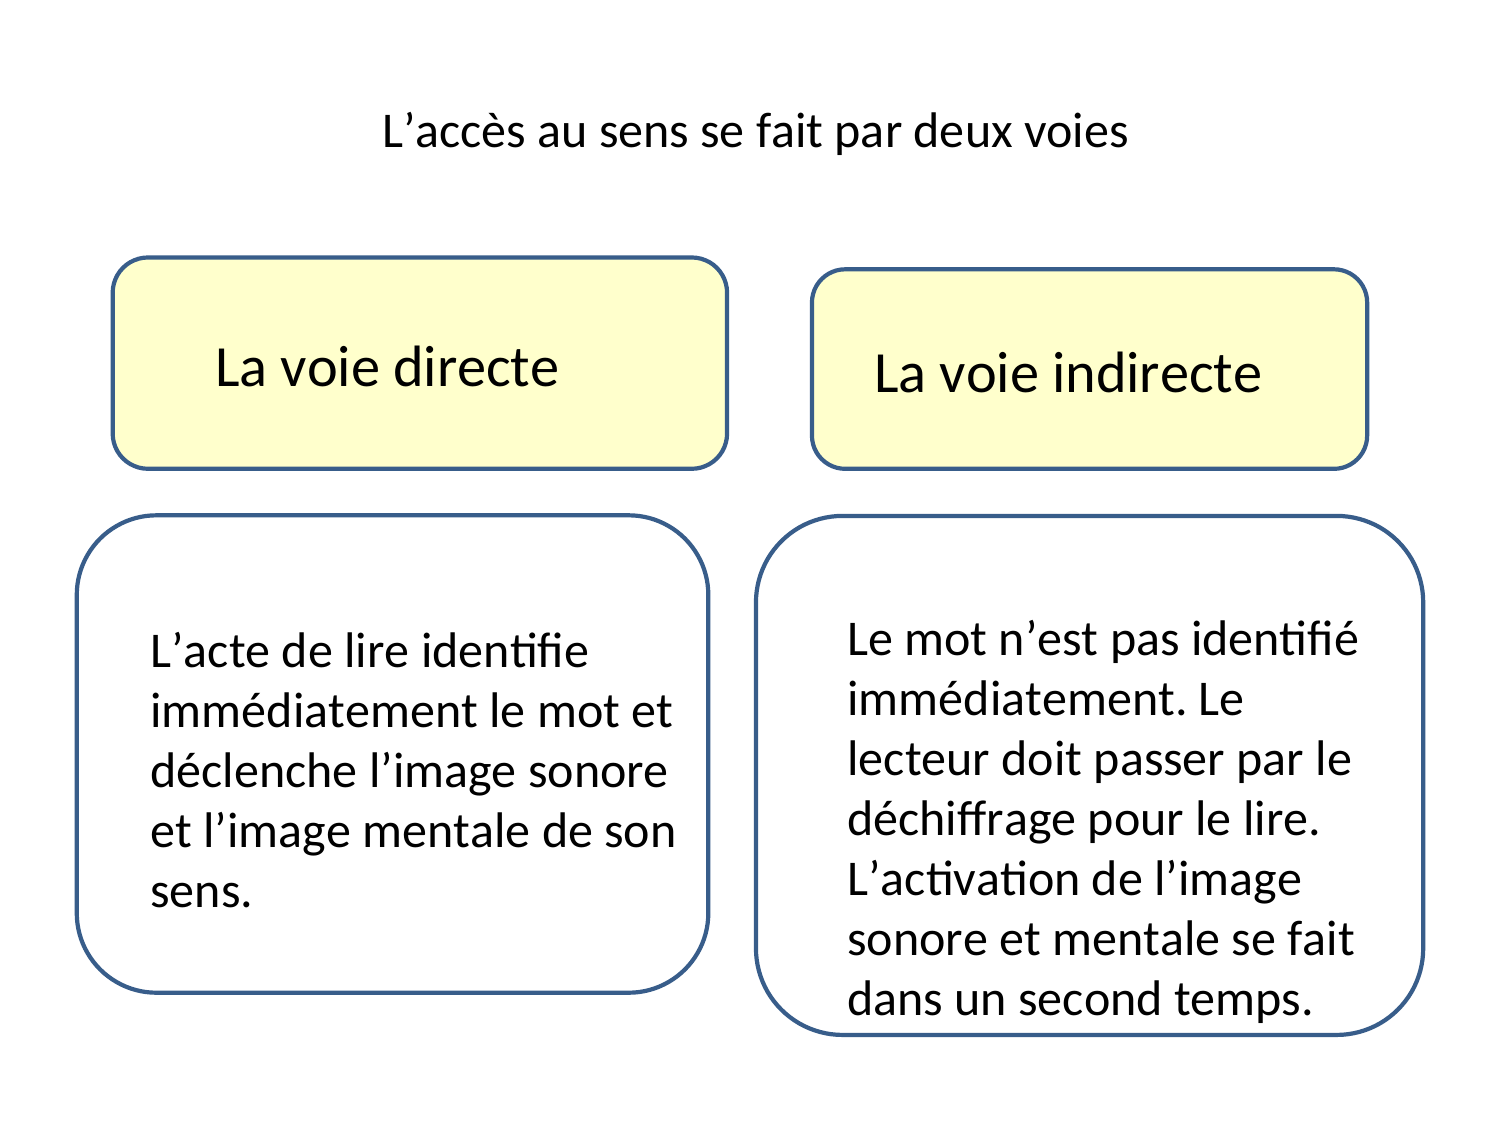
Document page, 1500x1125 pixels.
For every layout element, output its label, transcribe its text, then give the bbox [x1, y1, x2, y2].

text_box [112, 257, 728, 469]
text_box [76, 515, 709, 993]
text_box La voie indirecte [859, 326, 1321, 413]
text_box [811, 269, 1368, 469]
text_box La voie directe [200, 320, 709, 406]
text_box L’acte de lire identifie immédiatement le mot et déclenche l’image sonore et l’image mentale de son sens. [135, 609, 728, 986]
text_box L’accès au sens se fait par deux voies [135, 90, 1377, 166]
text_box [755, 515, 1424, 1035]
text_box Le mot n’est pas identifié immédiatement. Le lecteur doit passer par le déchiffrage pour le lire. L’activation de l’image sonore et mentale se fait dans un second temps. [832, 597, 1380, 1094]
